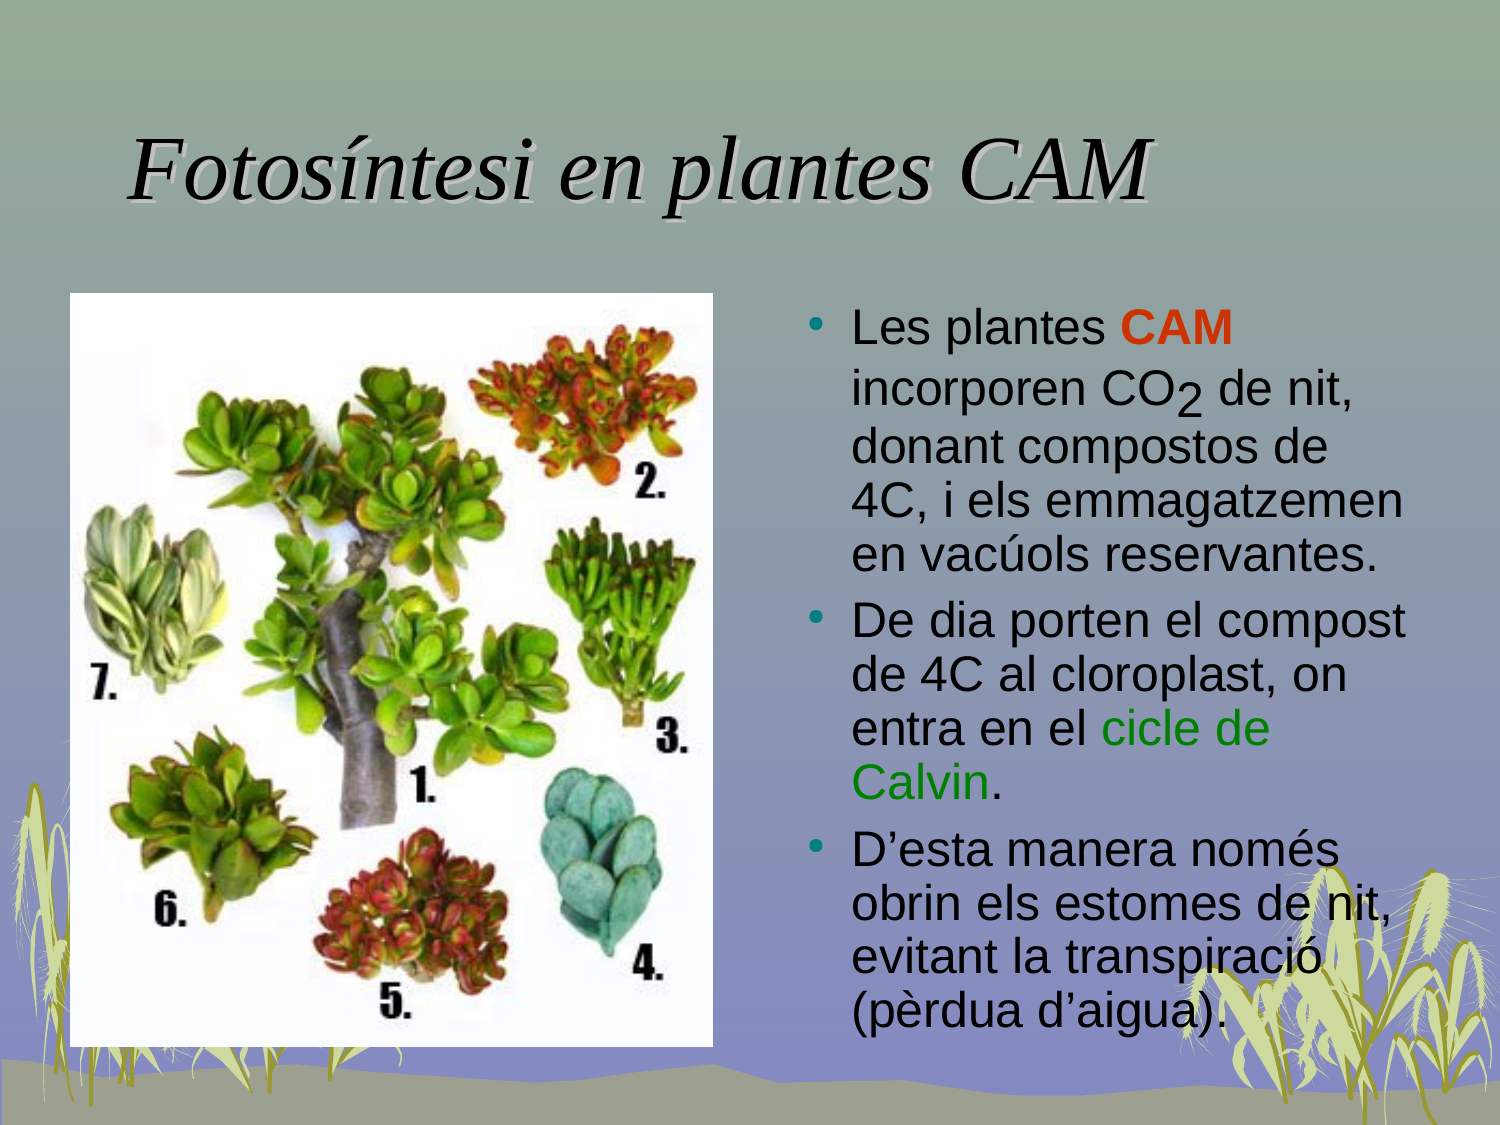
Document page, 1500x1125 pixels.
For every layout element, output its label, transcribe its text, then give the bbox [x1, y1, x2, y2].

list Les plantes CAM incorporen CO2 de nit, donant compostos de 4C, i els emmagatzemen en vacúols reservantes. De dia porten el compost de 4C al cloroplast, on entra en el cicle de Calvin. D’esta manera només obrin els estomes de nit, evitant la transpiració (pèrdua d’aigua). [762, 293, 1436, 1047]
title Fotosíntesi en plantes CAM [112, 68, 1388, 257]
picture [70, 293, 713, 1047]
